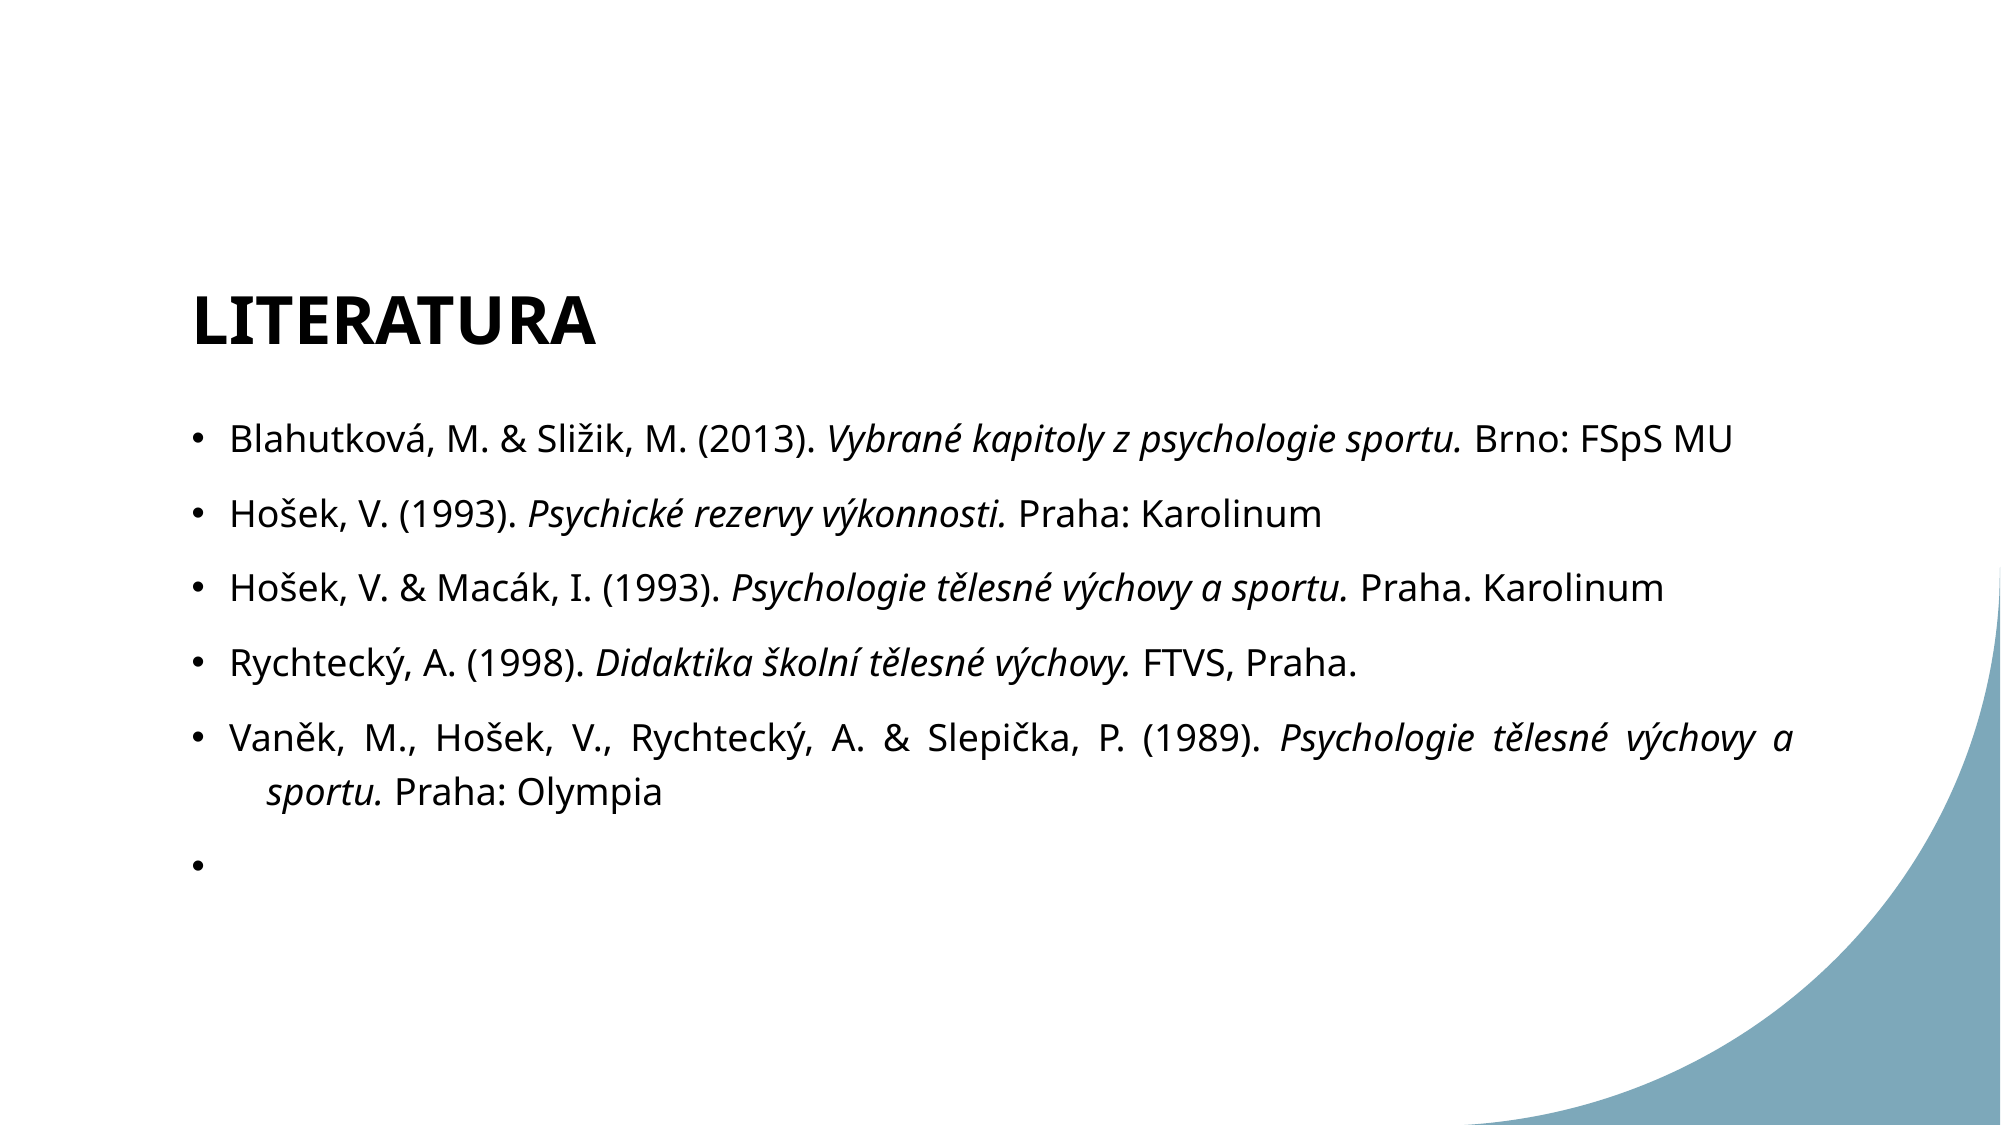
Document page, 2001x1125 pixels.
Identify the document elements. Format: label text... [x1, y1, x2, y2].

list Blahutková, M. & Sližik, M. (2013). Vybrané kapitoly z psychologie sportu. Brno: FSpS MU Hošek, V. (1993). Psychické rezervy výkonnosti. Praha: Karolinum Hošek, V. & Macák, I. (1993). Psychologie tělesné výchovy a sportu. Praha. Karolinum Rychtecký, A. (1998). Didaktika školní tělesné výchovy. FTVS, Praha. Vaněk, M., Hošek, V., Rychtecký, A. & Slepička, P. (1989). Psychologie tělesné výchovy a sportu. Praha: Olympia [176, 398, 1809, 975]
title LITERATURA [176, 118, 1809, 366]
